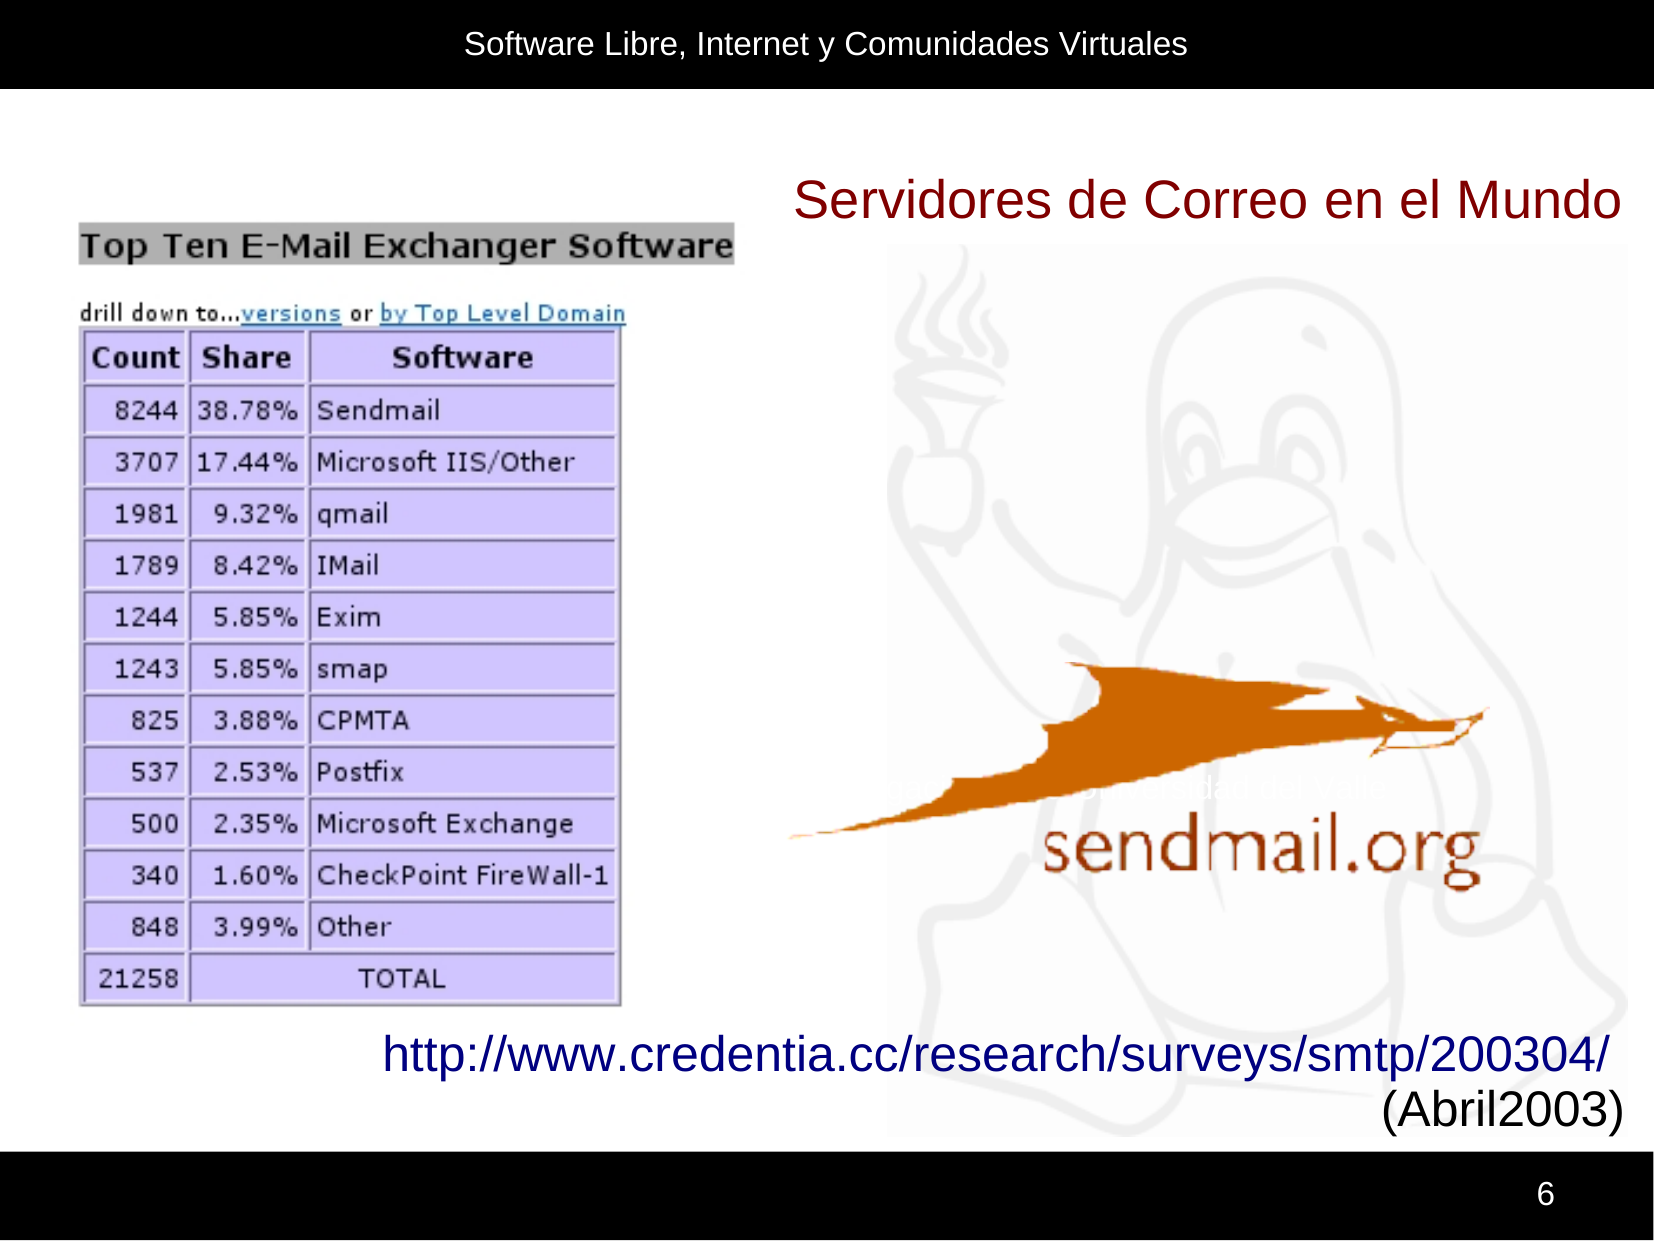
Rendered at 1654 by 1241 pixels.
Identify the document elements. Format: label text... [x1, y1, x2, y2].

picture [785, 244, 1628, 1137]
text_box http://www.credentia.cc/research/surveys/smtp/200304/ (Abril2003) [382, 1025, 1627, 1138]
picture [70, 202, 768, 1026]
text_box Software Libre, Internet y Comunidades Virtuales [0, 0, 1654, 89]
title Servidores de Correo en el Mundo [147, 147, 1625, 252]
